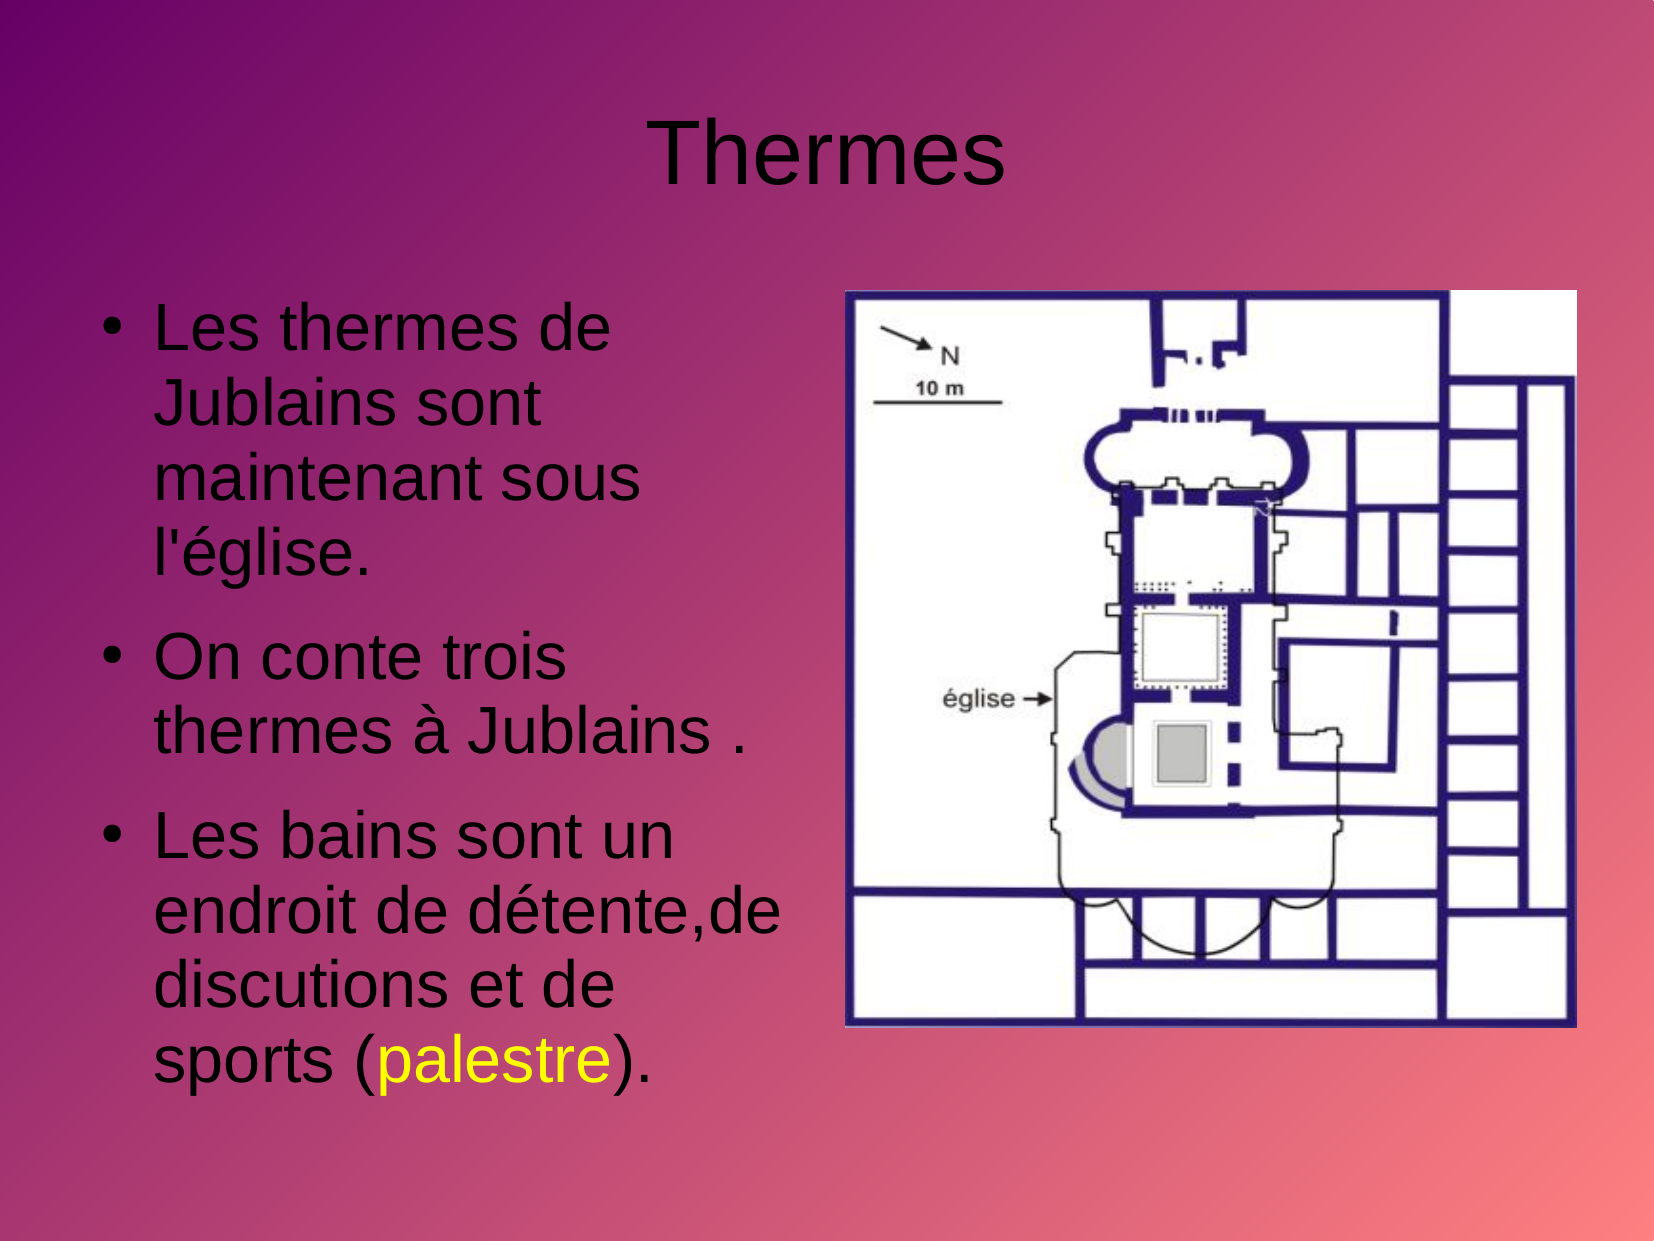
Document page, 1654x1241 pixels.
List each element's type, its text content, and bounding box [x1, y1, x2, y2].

title Thermes [82, 49, 1571, 257]
picture [845, 290, 1577, 1028]
list Les thermes de Jublains sont maintenant sous l'église. On conte trois thermes à Jublains . Les bains sont un endroit de détente,de discutions et de sports (palestre). [82, 290, 809, 1134]
